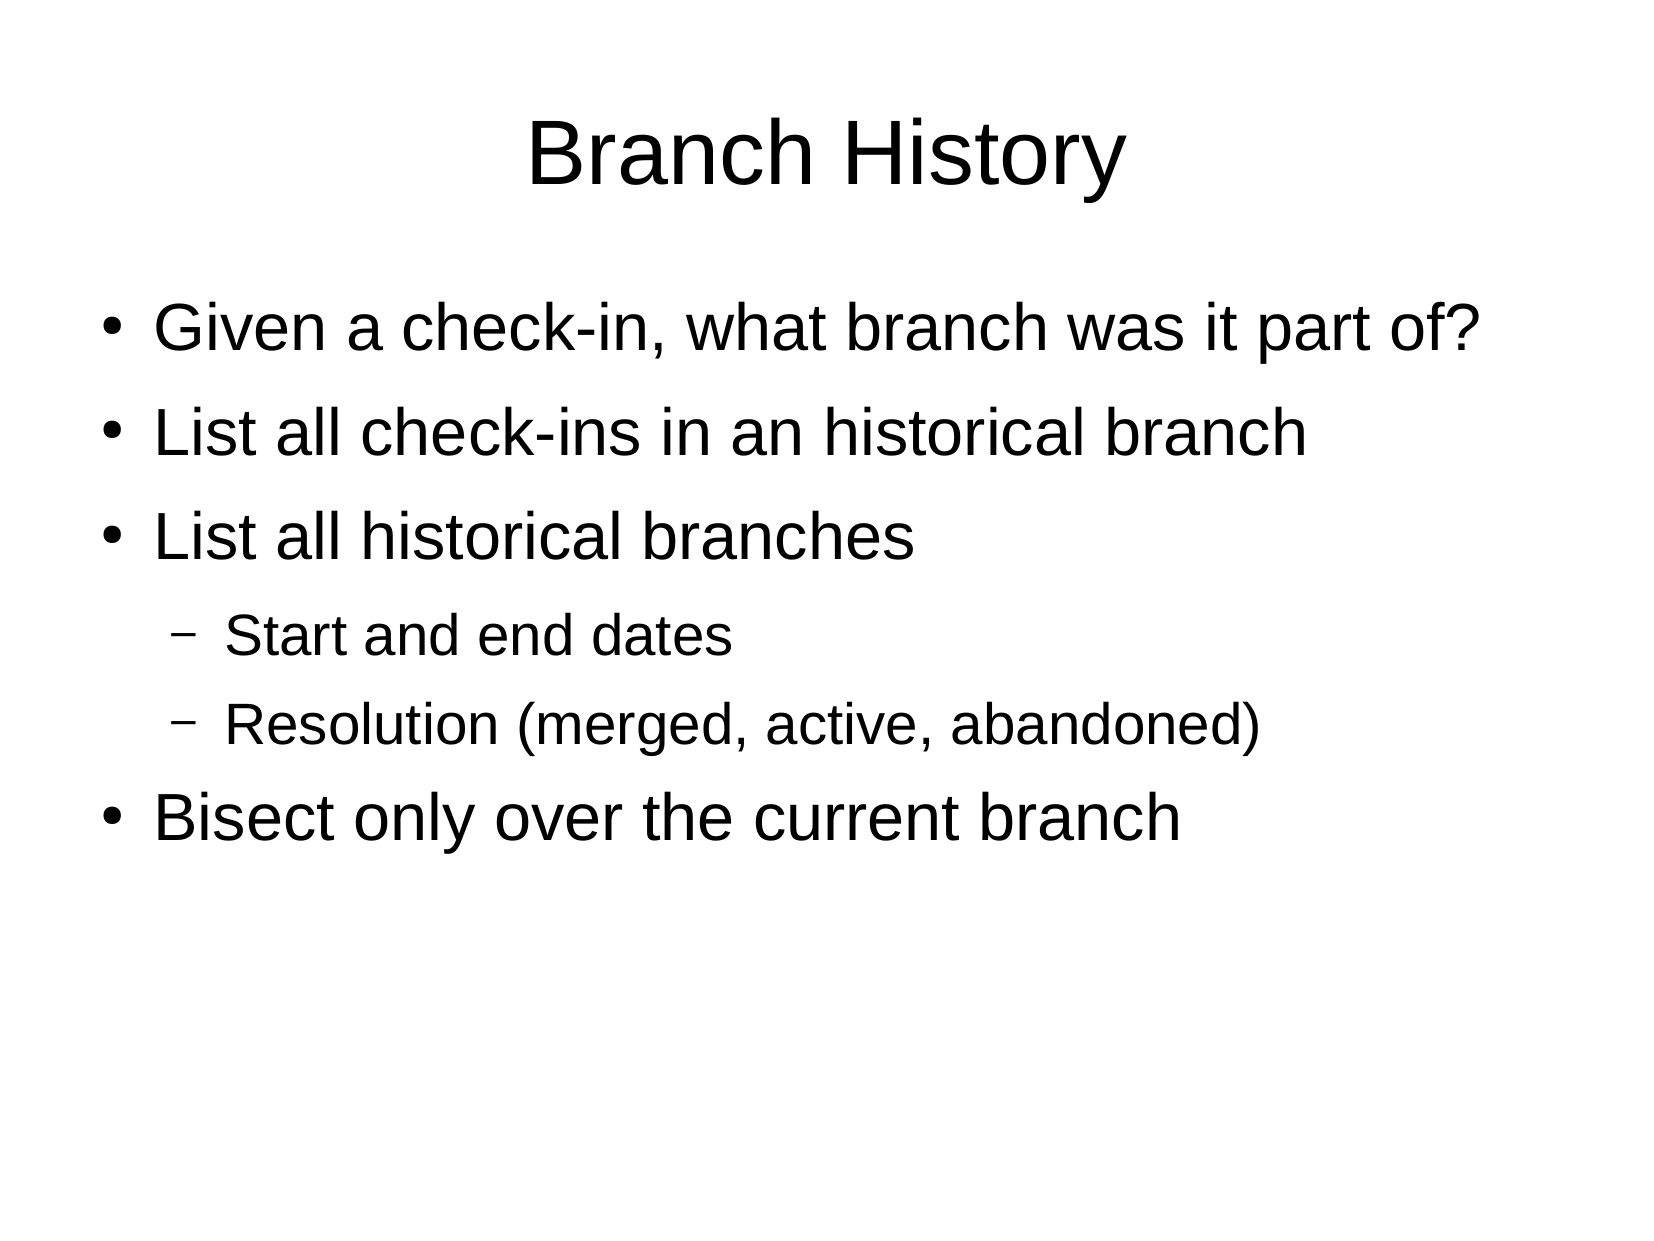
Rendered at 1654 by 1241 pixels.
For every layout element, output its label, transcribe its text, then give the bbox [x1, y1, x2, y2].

list Given a check-in, what branch was it part of? List all check-ins in an historical branch List all historical branches Start and end dates Resolution (merged, active, abandoned) Bisect only over the current branch [82, 290, 1571, 1109]
title Branch History [82, 49, 1571, 257]
